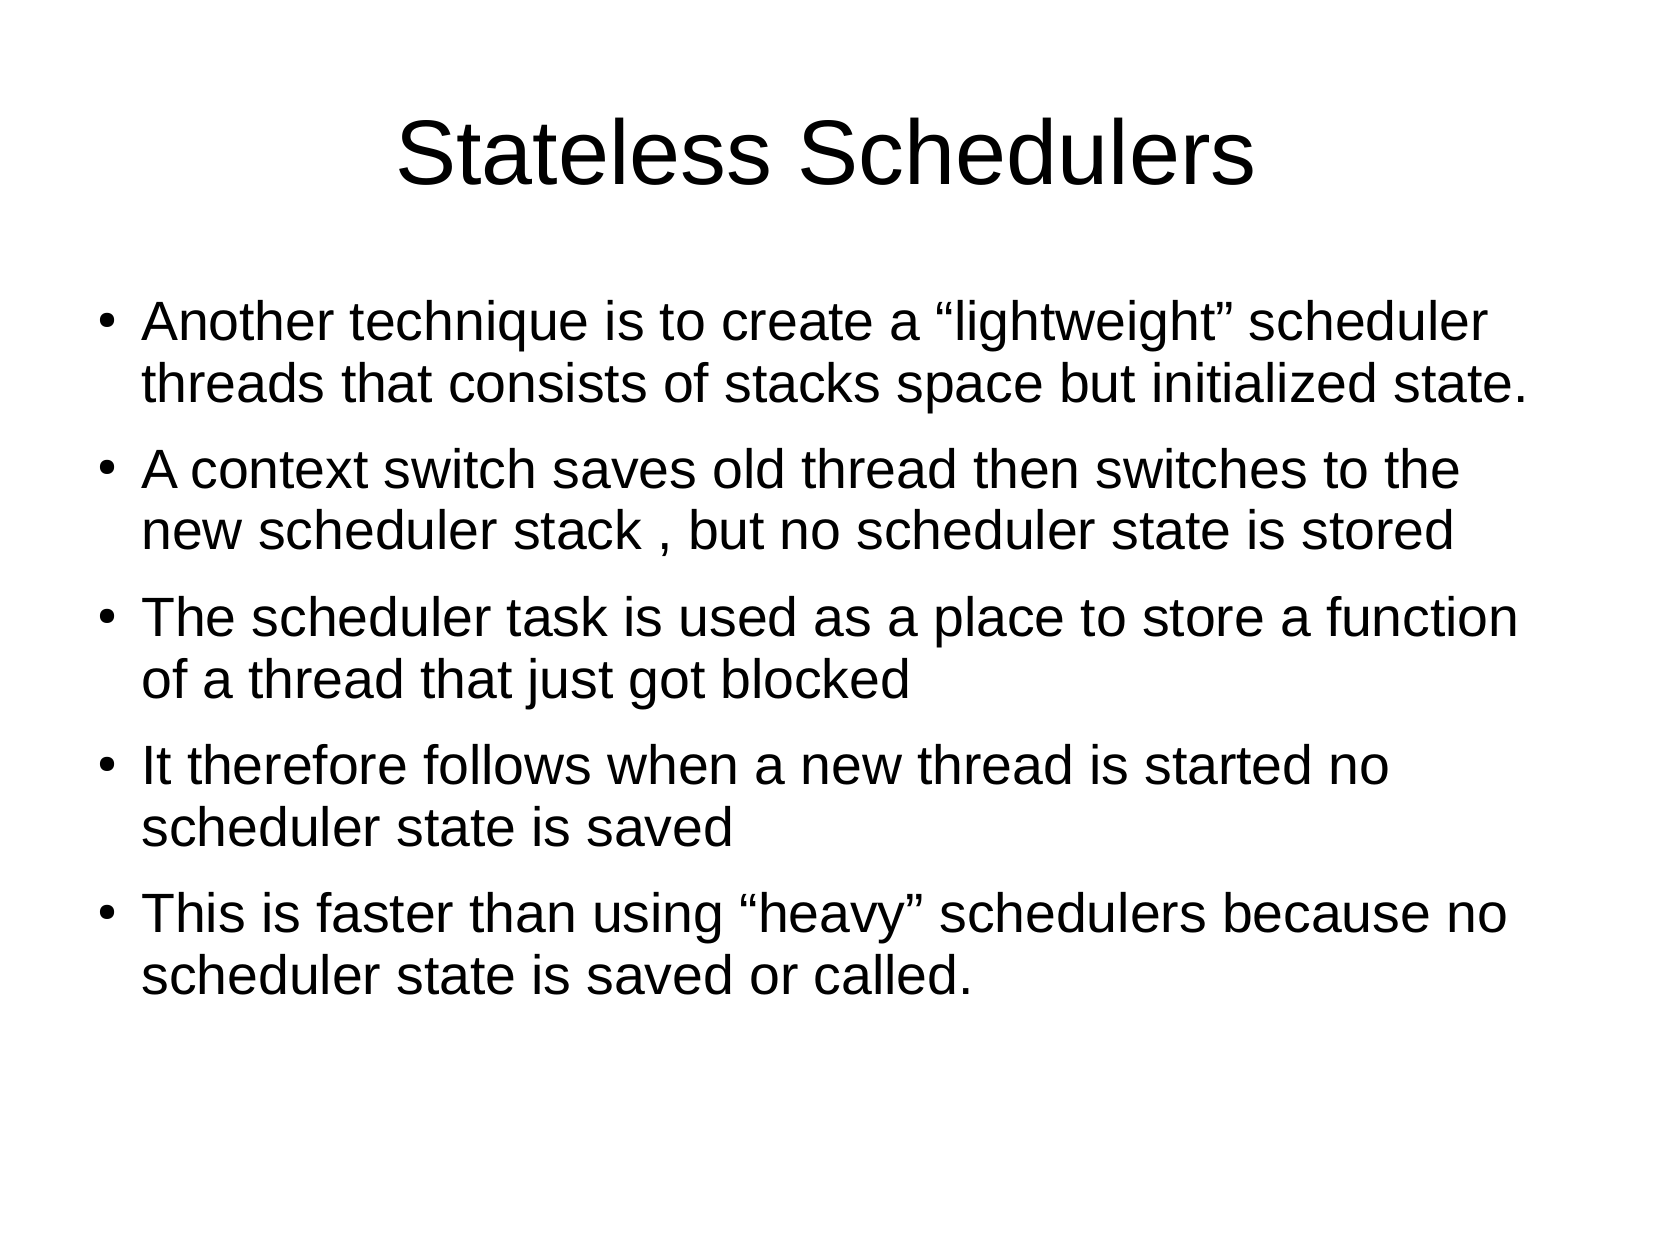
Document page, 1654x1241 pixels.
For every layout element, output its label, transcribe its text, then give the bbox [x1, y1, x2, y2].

list Another technique is to create a “lightweight” scheduler threads that consists of stacks space but initialized state. A context switch saves old thread then switches to the new scheduler stack , but no scheduler state is stored The scheduler task is used as a place to store a function of a thread that just got blocked It therefore follows when a new thread is started no scheduler state is saved This is faster than using “heavy” schedulers because no scheduler state is saved or called. [82, 290, 1571, 1010]
title Stateless Schedulers [82, 49, 1571, 257]
